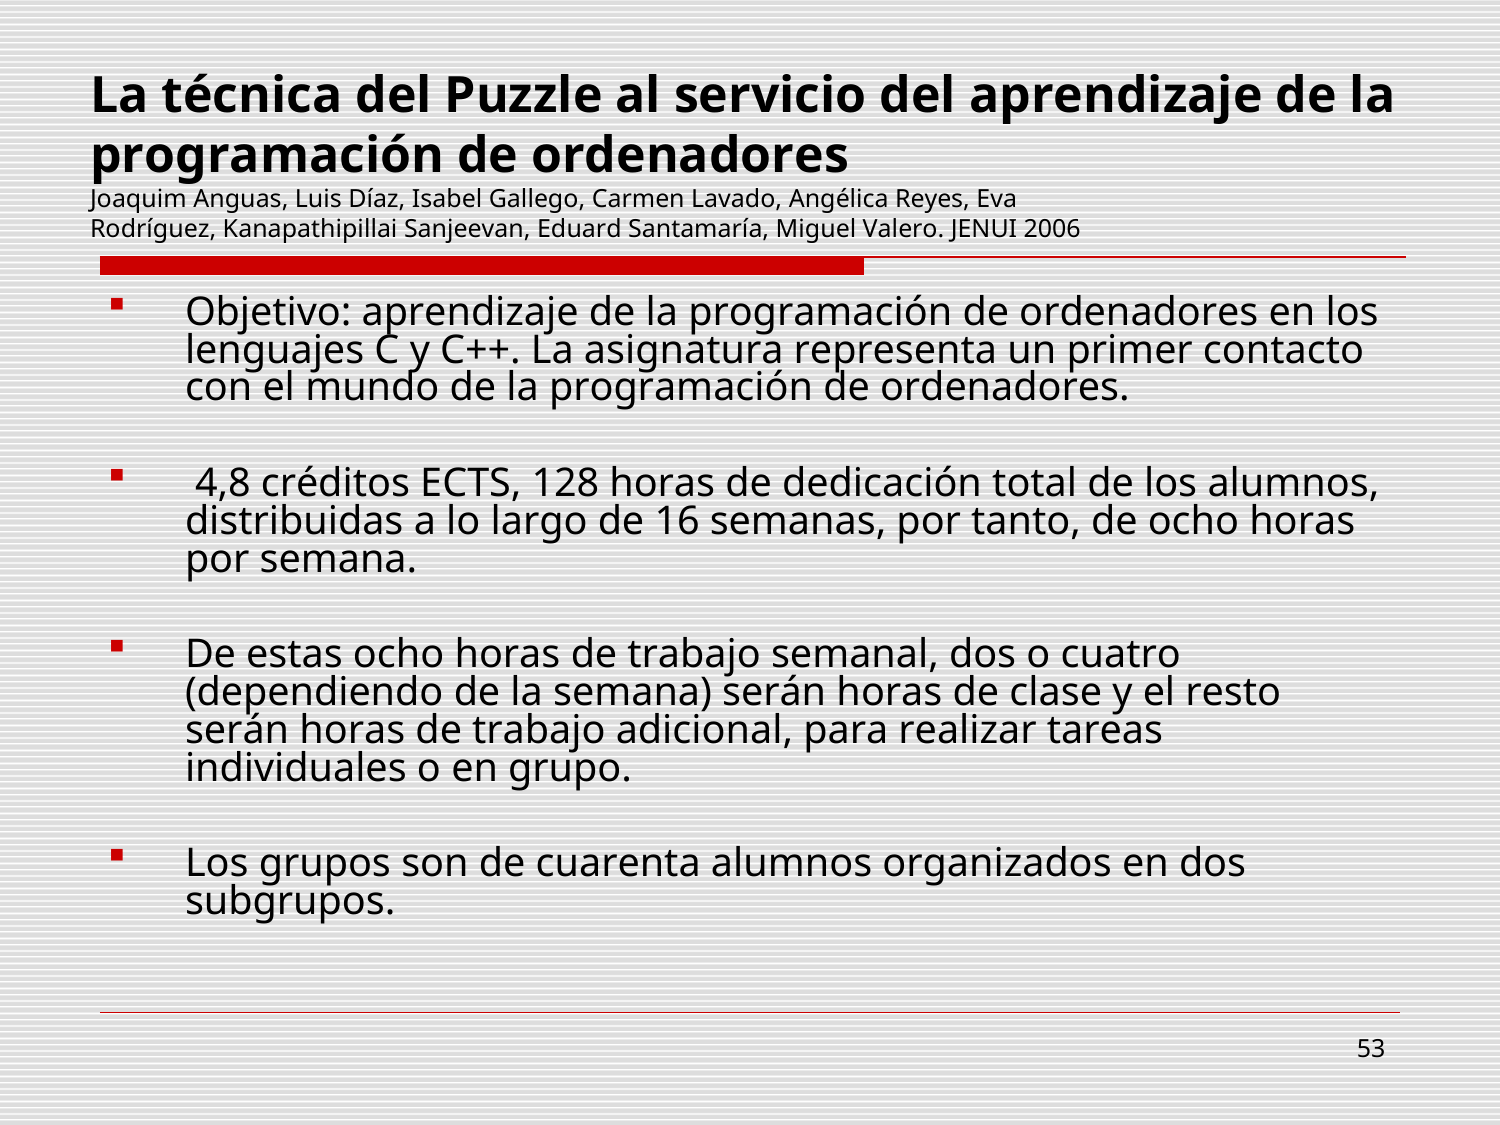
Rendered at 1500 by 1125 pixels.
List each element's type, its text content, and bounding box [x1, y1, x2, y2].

text_box <número> [1074, 1024, 1401, 1103]
list Objetivo: aprendizaje de la programación de ordenadores en los lenguajes C y C++. La asignatura representa un primer contacto con el mundo de la programación de ordenadores. 4,8 créditos ECTS, 128 horas de dedicación total de los alumnos, distribuidas a lo largo de 16 semanas, por tanto, de ocho horas por semana. De estas ocho horas de trabajo semanal, dos o cuatro (dependiendo de la semana) serán horas de clase y el resto serán horas de trabajo adicional, para realizar tareas individuales o en grupo. Los grupos son de cuarenta alumnos organizados en dos subgrupos. [92, 287, 1406, 1024]
picture [0, 0, 1500, 1125]
title La técnica del Puzzle al servicio del aprendizaje de la programación de ordenadores Joaquim Anguas, Luis Díaz, Isabel Gallego, Carmen Lavado, Angélica Reyes, Eva Rodríguez, Kanapathipillai Sanjeevan, Eduard Santamaría, Miguel Valero. JENUI 2006 [74, 49, 1500, 250]
